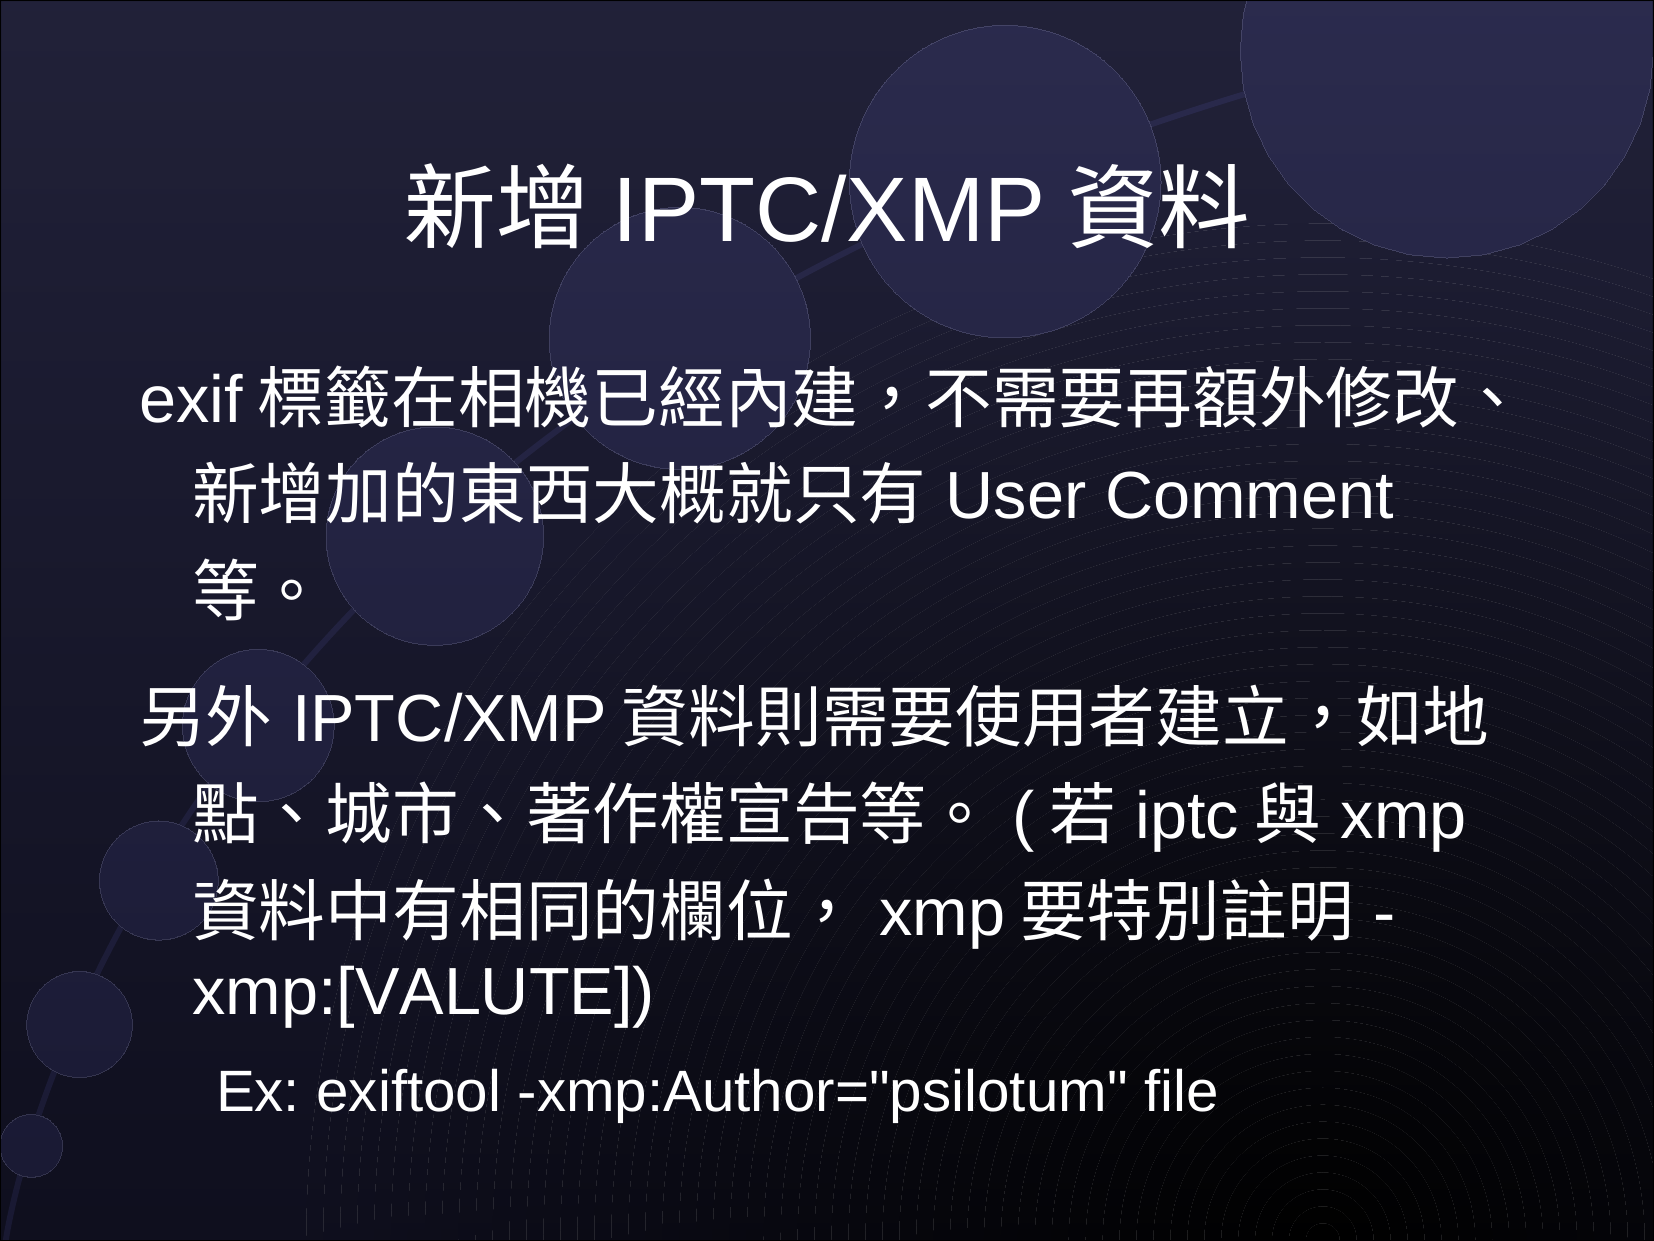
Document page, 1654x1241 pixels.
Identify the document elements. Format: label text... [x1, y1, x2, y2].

title 新增IPTC/XMP資料 [121, 102, 1534, 311]
list exif標籤在相機已經內建，不需要再額外修改、新增加的東西大概就只有User Comment等。 另外IPTC/XMP資料則需要使用者建立，如地點、城市、著作權宣告等。(若iptc與xmp資料中有相同的欄位，xmp要特別註明-xmp:[VALUTE]) Ex: exiftool -xmp:Author="psilotum" file [121, 344, 1534, 1127]
